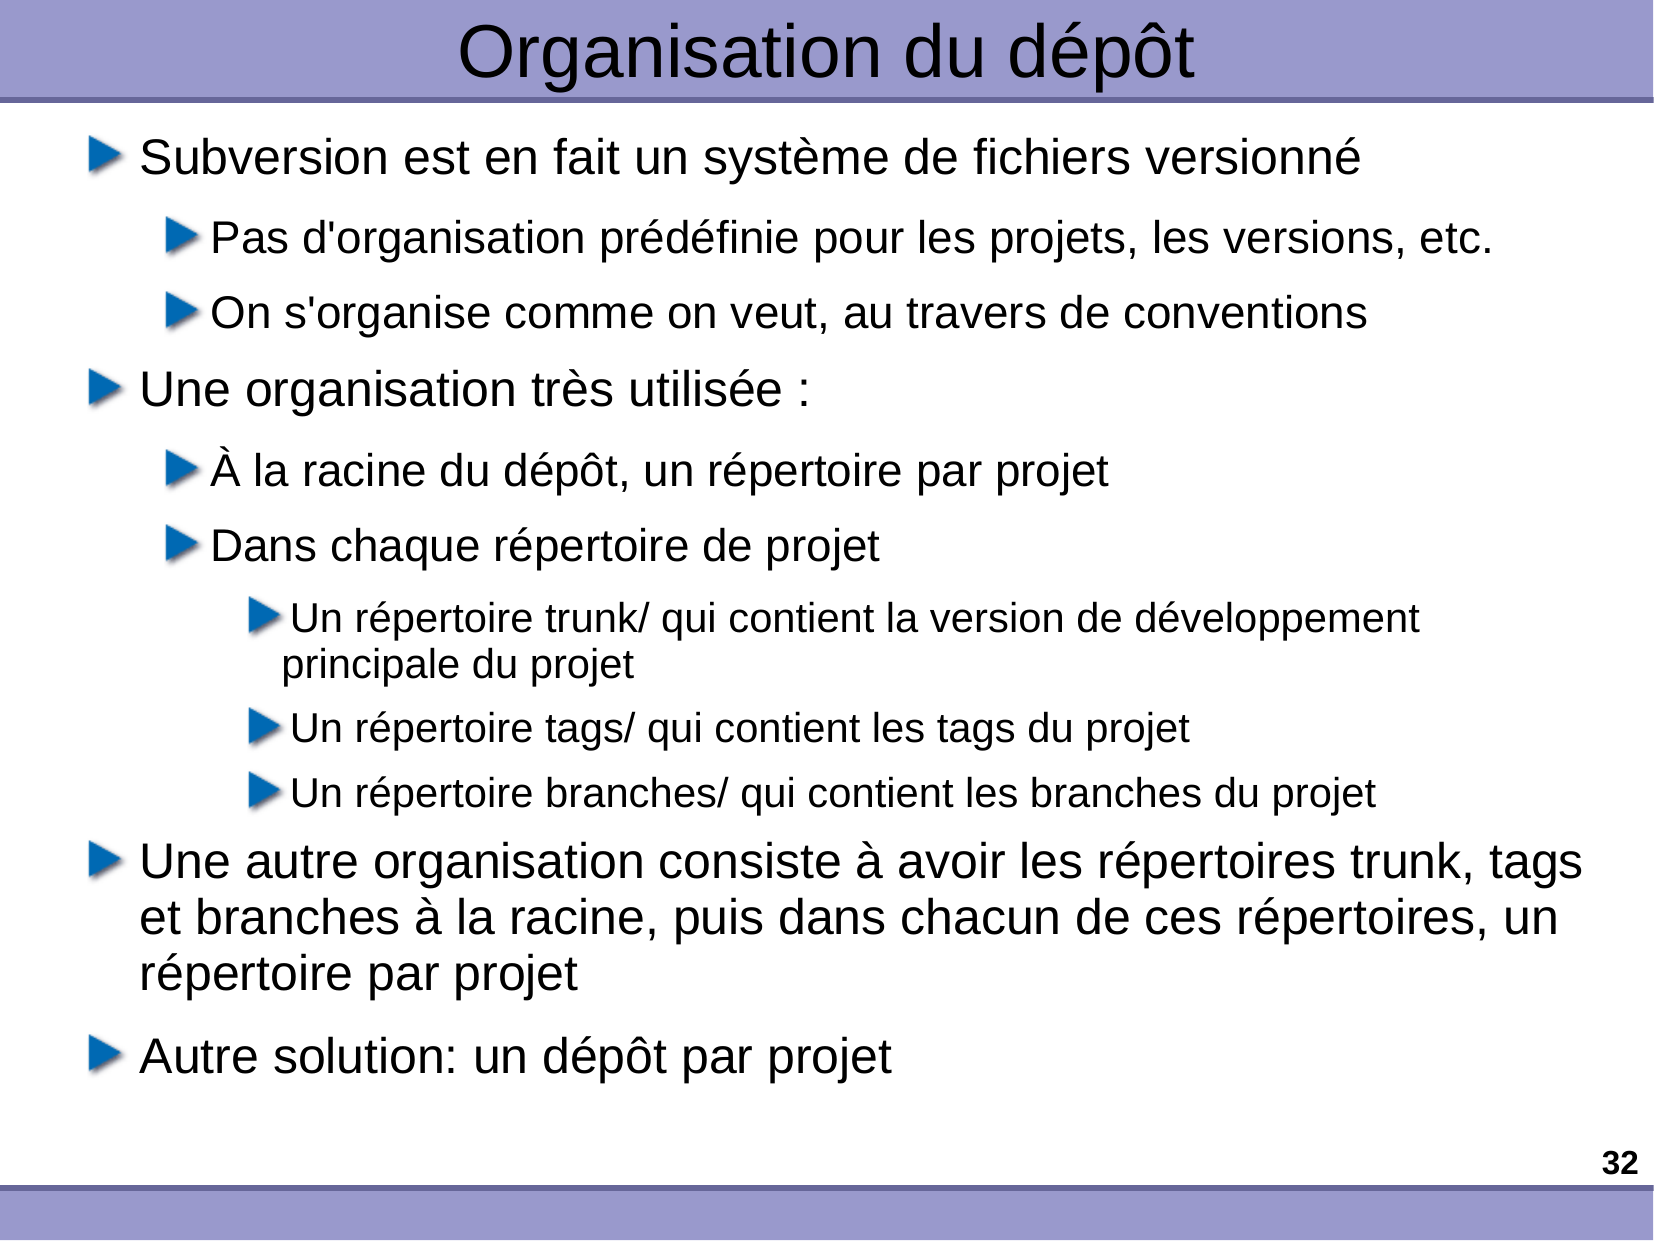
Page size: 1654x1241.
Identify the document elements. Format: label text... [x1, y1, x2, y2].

list Subversion est en fait un système de fichiers versionné Pas d'organisation prédéfinie pour les projets, les versions, etc. On s'organise comme on veut, au travers de conventions Une organisation très utilisée : À la racine du dépôt, un répertoire par projet Dans chaque répertoire de projet Un répertoire trunk/ qui contient la version de développement principale du projet Un répertoire tags/ qui contient les tags du projet Un répertoire branches/ qui contient les branches du projet Une autre organisation consiste à avoir les répertoires trunk, tags et branches à la racine, puis dans chacun de ces répertoires, un répertoire par projet Autre solution: un dépôt par projet [68, 128, 1592, 1167]
title Organisation du dépôt [0, 4, 1654, 98]
